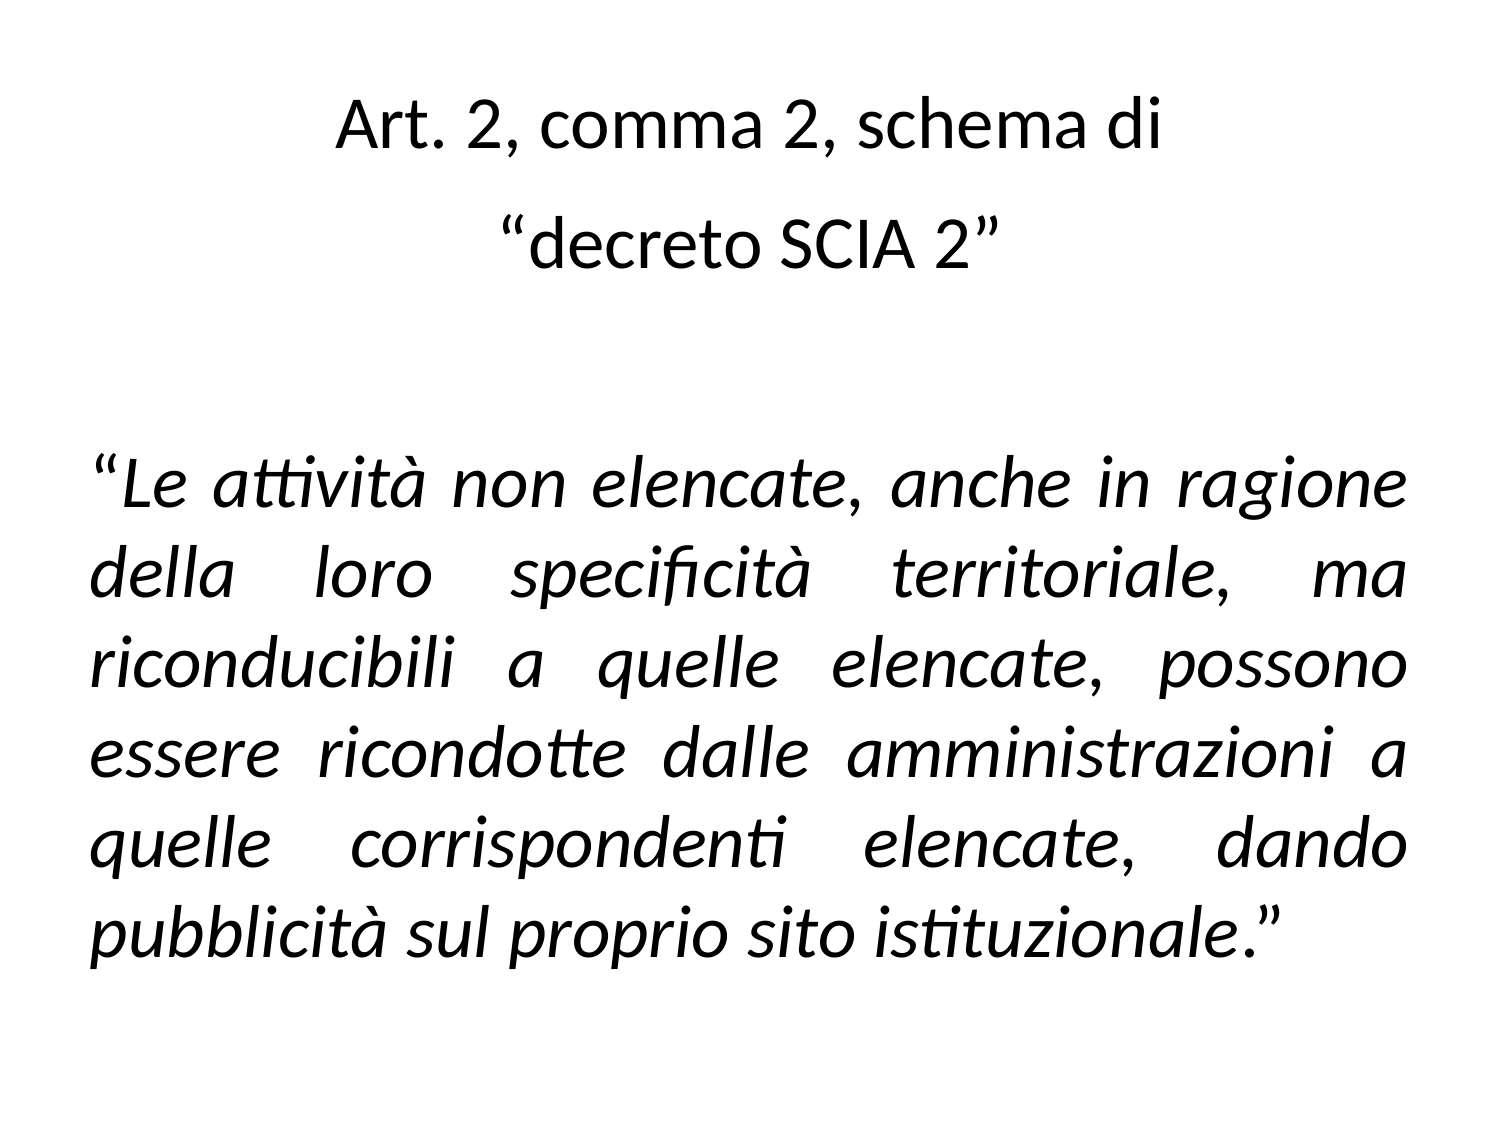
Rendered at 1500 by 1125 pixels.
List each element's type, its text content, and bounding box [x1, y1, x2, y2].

list Art. 2, comma 2, schema di “decreto SCIA 2” “Le attività non elencate, anche in ragione della loro specificità territoriale, ma riconducibili a quelle elencate, possono essere ricondotte dalle amministrazioni a quelle corrispondenti elencate, dando pubblicità sul proprio sito istituzionale.” [75, 66, 1425, 1005]
